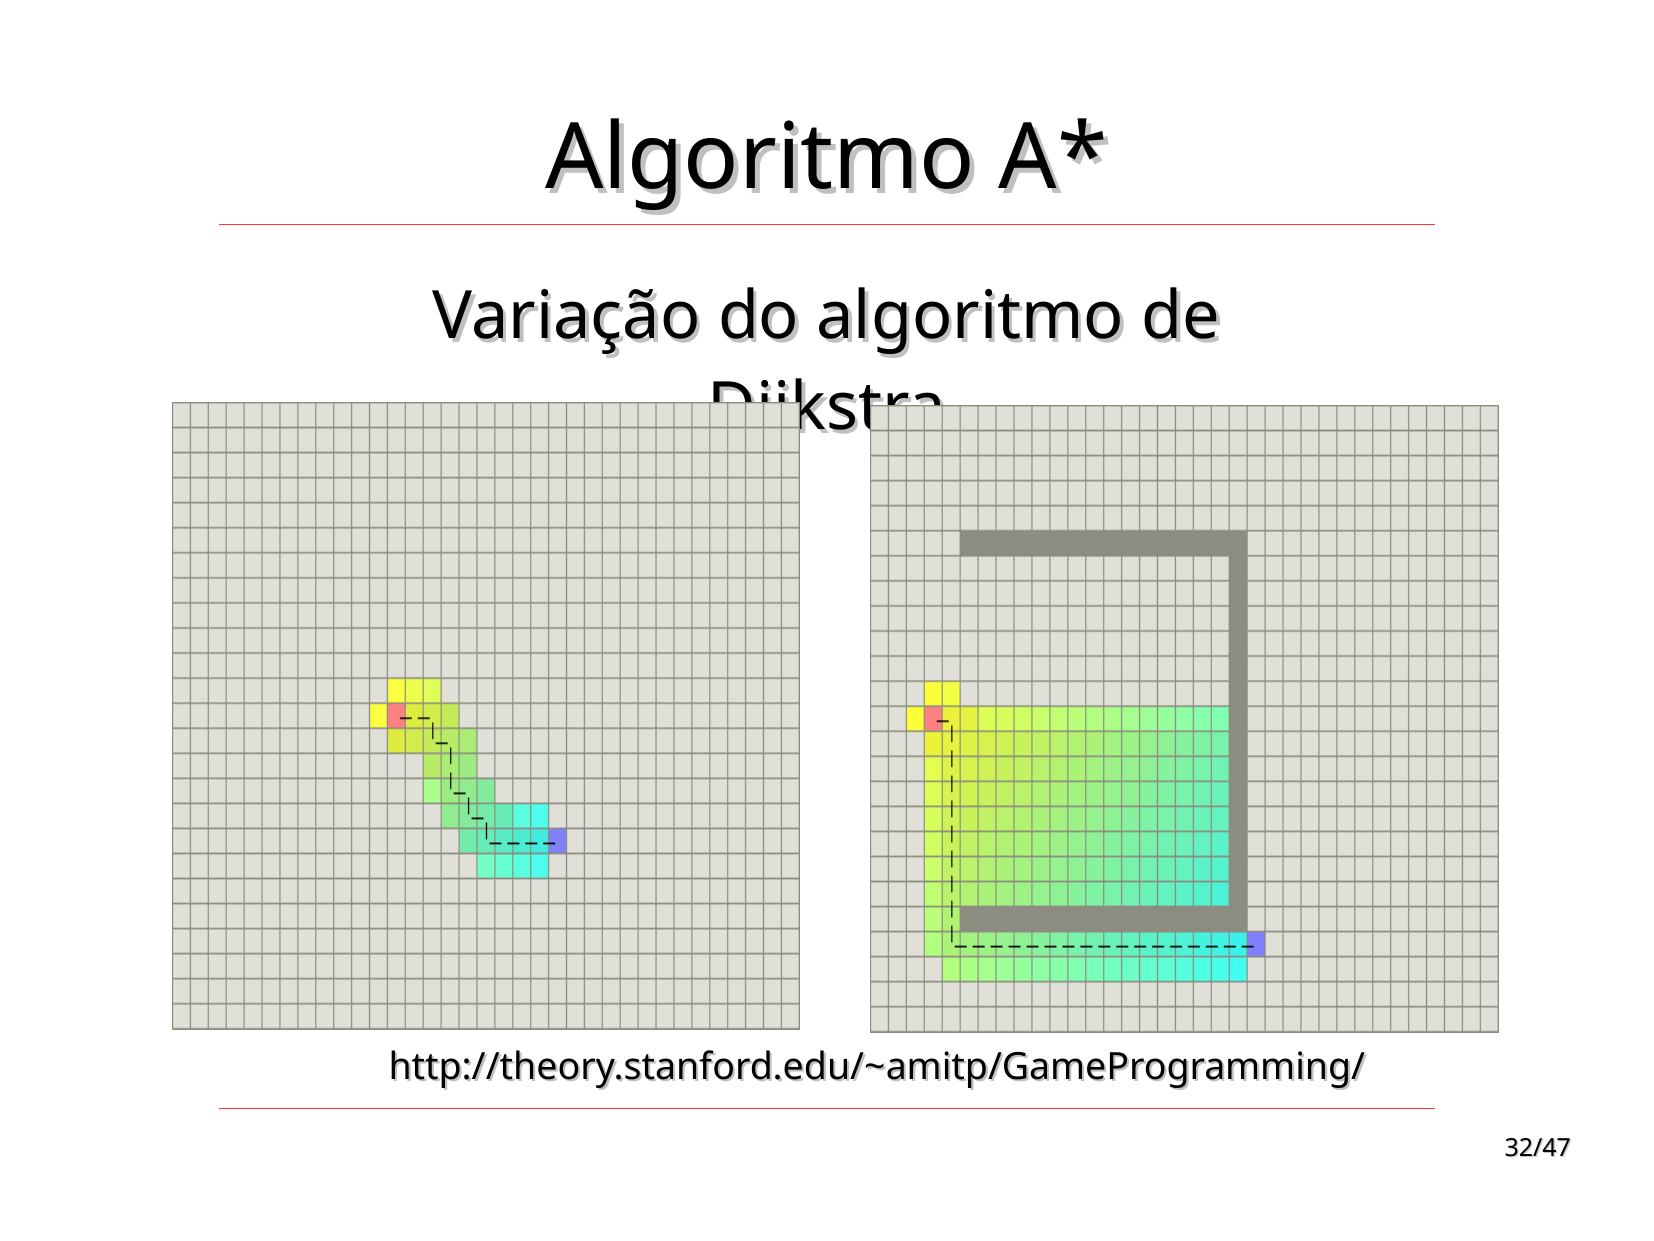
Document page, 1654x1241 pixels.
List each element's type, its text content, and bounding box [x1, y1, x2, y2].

picture [172, 402, 800, 1030]
text_box Variação do algoritmo de Dijkstra [290, 259, 1363, 361]
text_box http://theory.stanford.edu/~amitp/GameProgramming/ [373, 1032, 1348, 1096]
title Algoritmo A* [82, 49, 1571, 257]
picture [870, 405, 1499, 1033]
